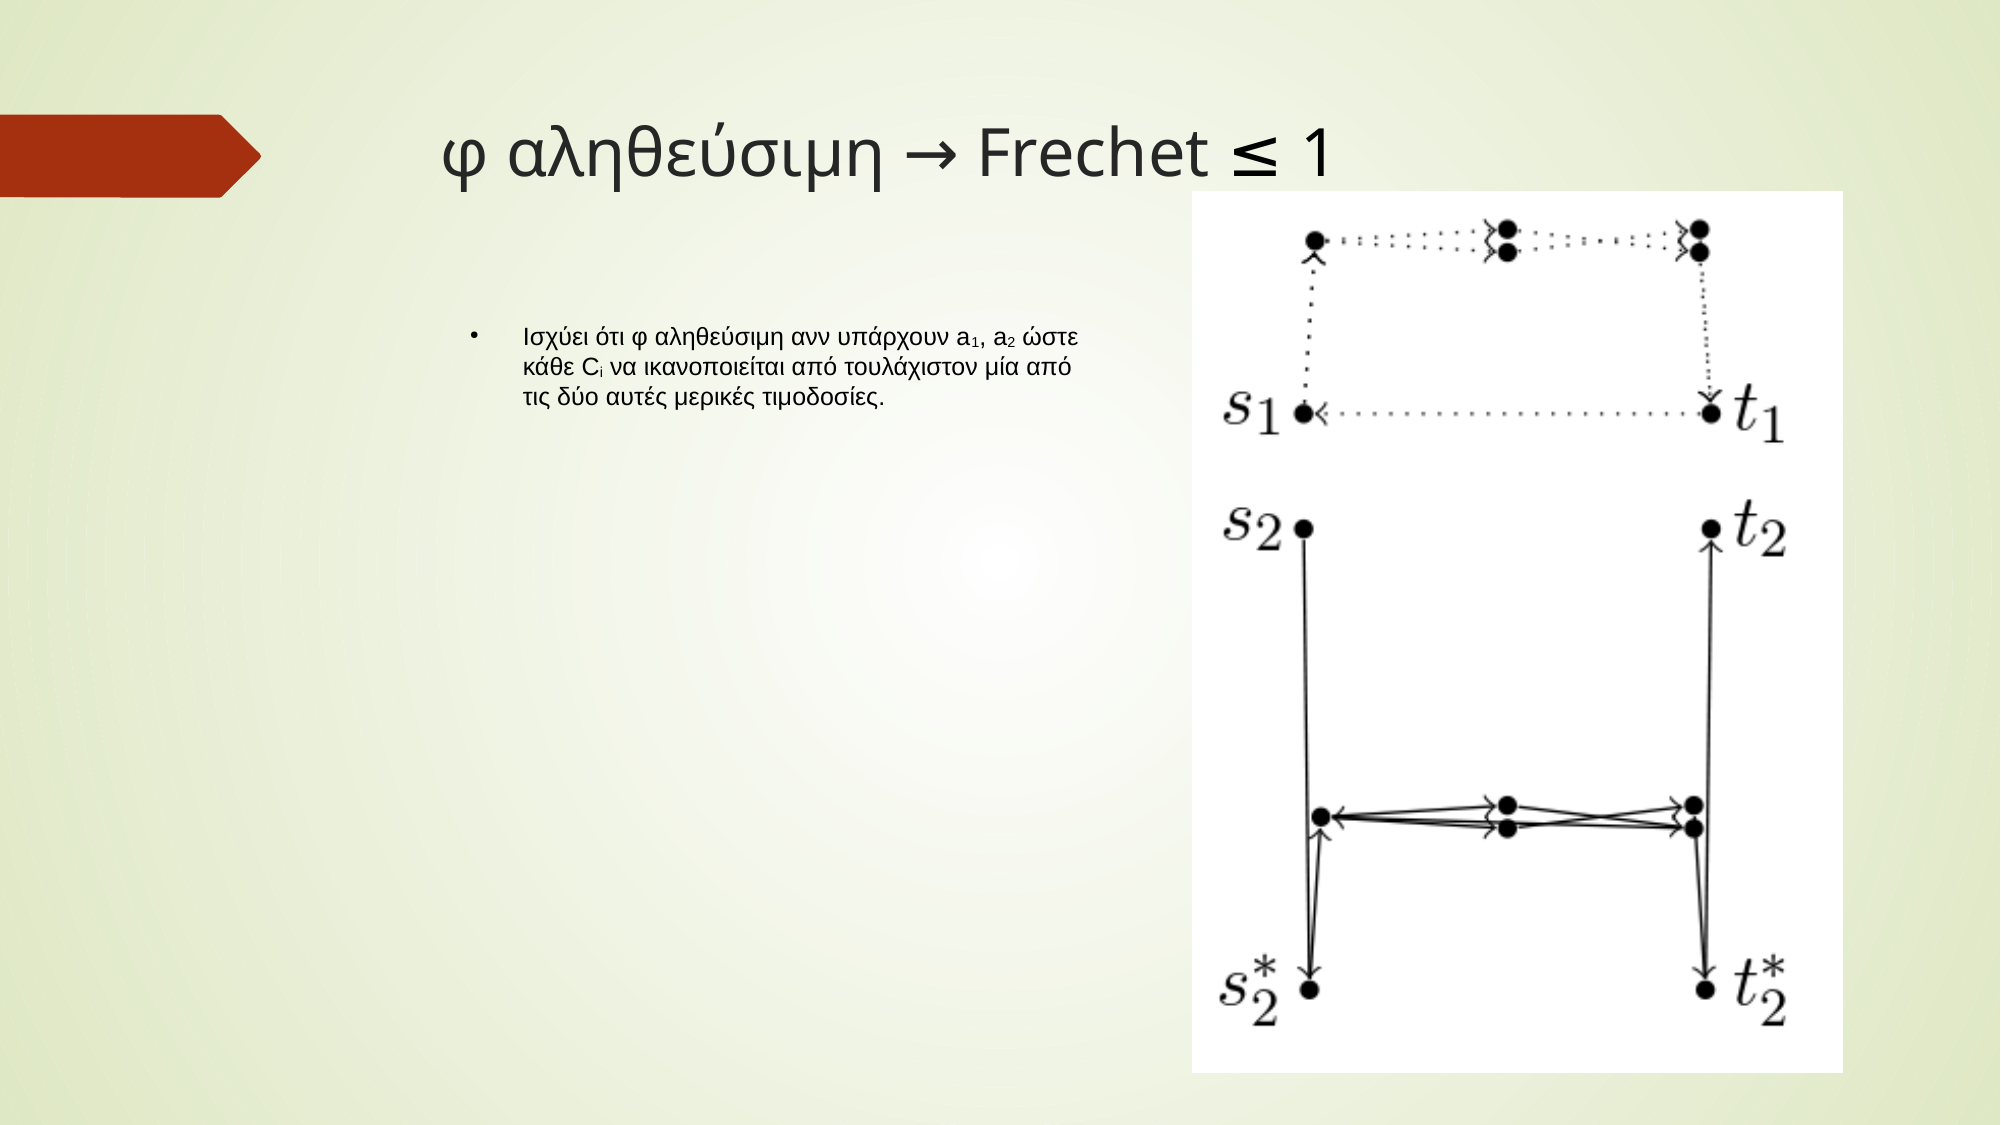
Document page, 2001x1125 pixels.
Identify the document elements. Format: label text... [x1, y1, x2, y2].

list Ισχύει ότι φ αληθεύσιμη ανν υπάρχουν a1, a2 ώστε κάθε Ci να ικανοποιείται από τουλάχιστον μία από τις δύο αυτές μερικές τιμοδοσίες. [437, 313, 1192, 1063]
title φ αληθεύσιμη → Frechet ≤ 1 [425, 102, 1888, 313]
picture [1192, 191, 1843, 1073]
